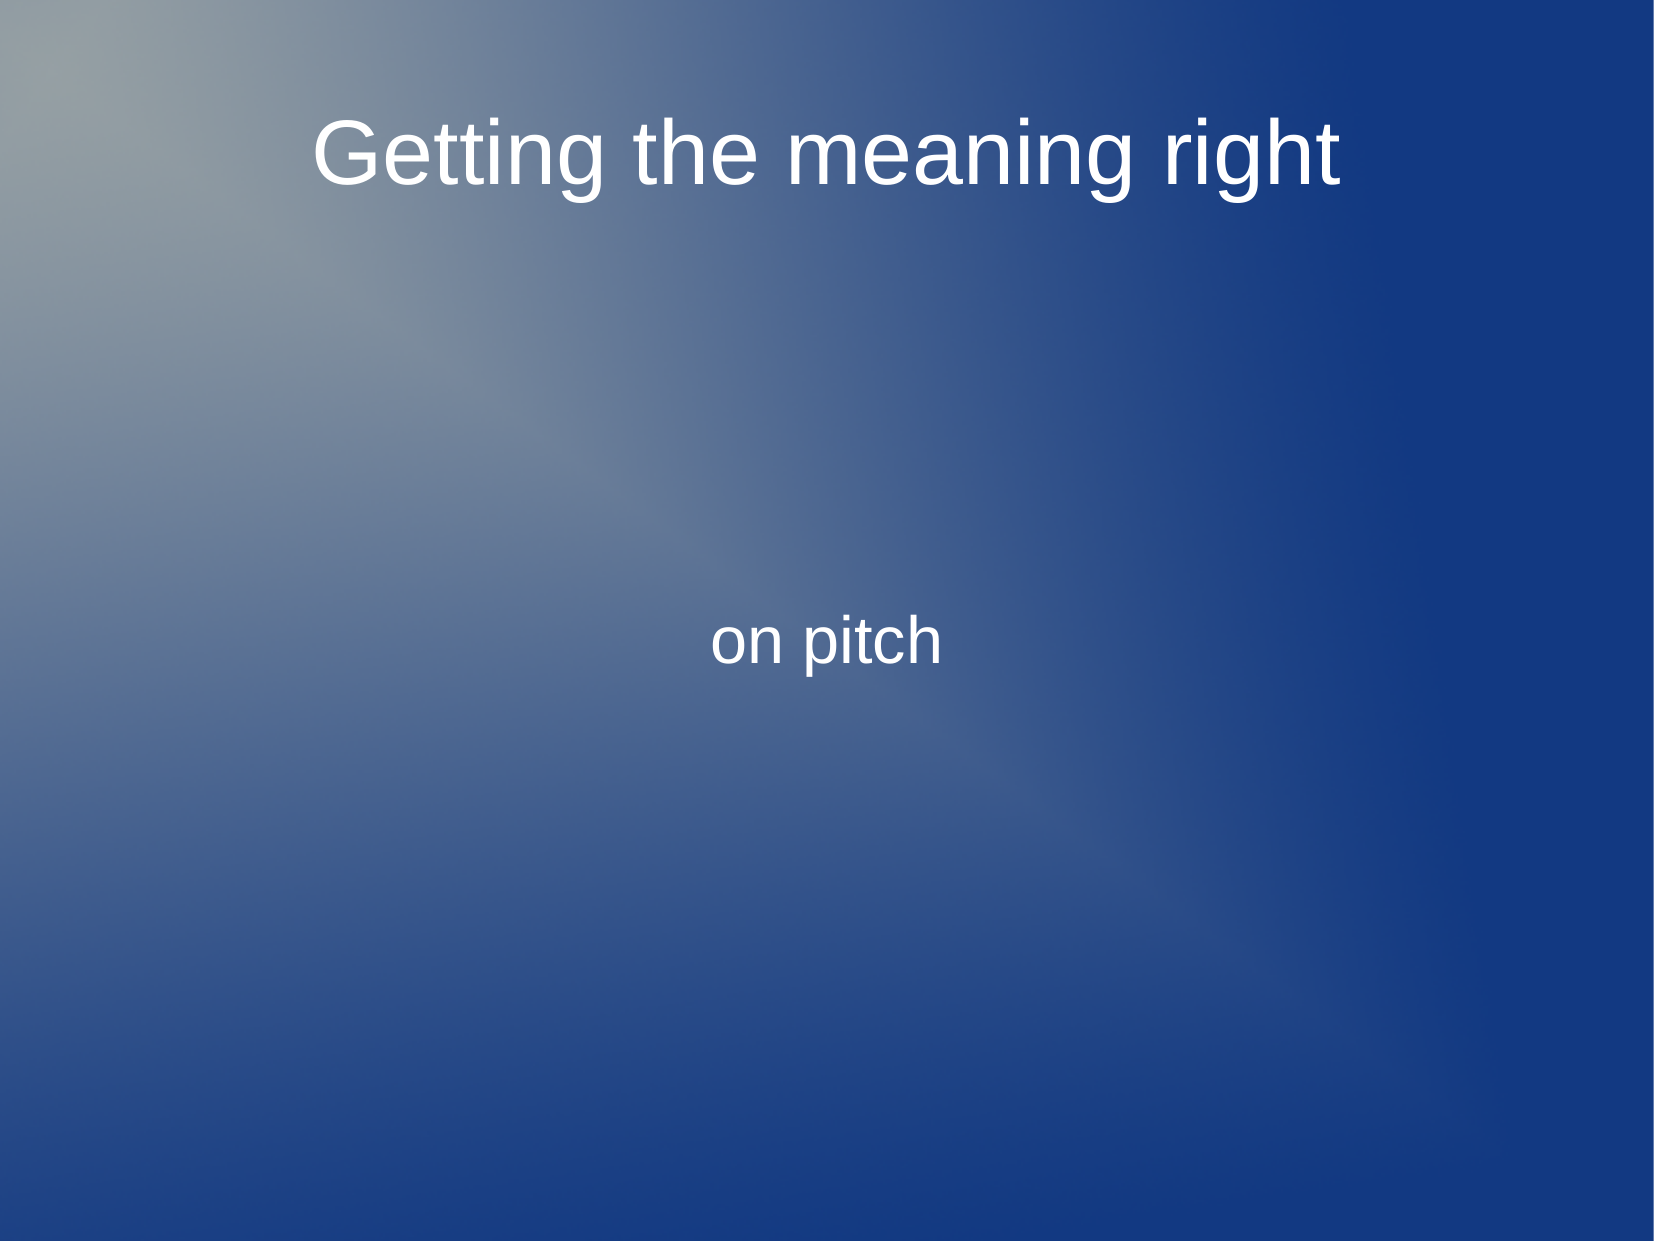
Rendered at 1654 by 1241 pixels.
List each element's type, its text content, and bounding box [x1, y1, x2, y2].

picture [0, 0, 1654, 1241]
title Getting the meaning right [82, 49, 1571, 257]
list on pitch [82, 290, 1571, 1109]
